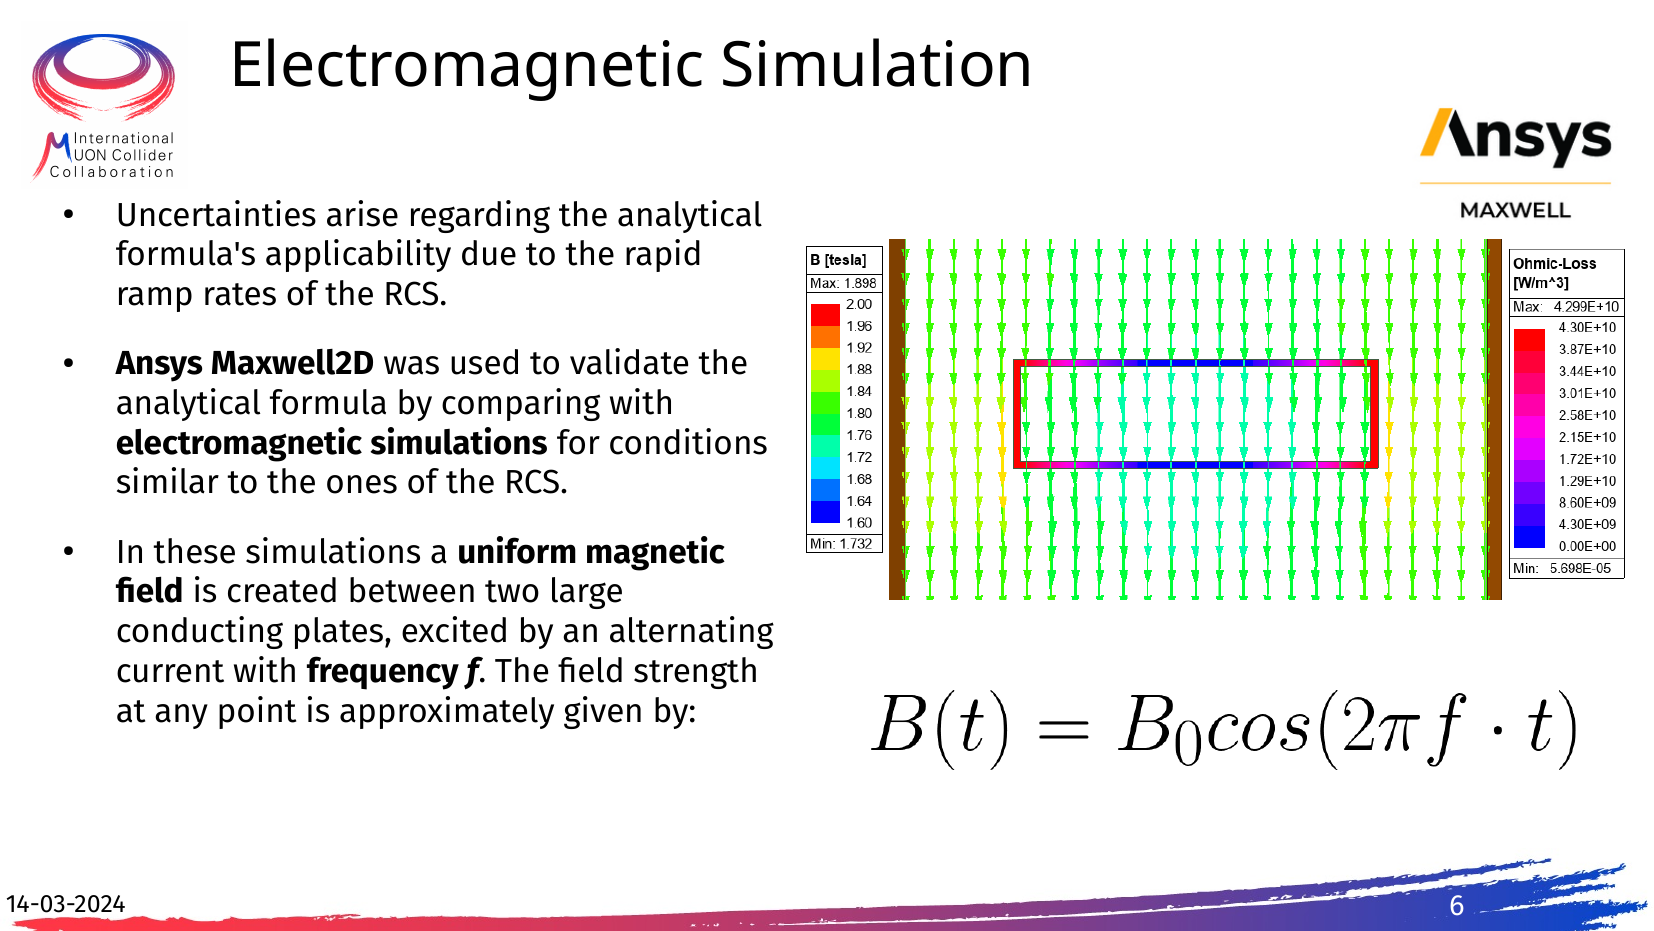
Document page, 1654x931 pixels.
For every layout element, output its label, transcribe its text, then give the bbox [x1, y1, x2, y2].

list Uncertainties arise regarding the analytical formula's applicability due to the rapid ramp rates of the RCS. Ansys Maxwell2D was used to validate the analytical formula by comparing with electromagnetic simulations for conditions similar to the ones of the RCS. In these simulations a uniform magnetic field is created between two large conducting plates, excited by an alternating current with frequency f. The field strength at any point is approximately given by: [45, 195, 790, 856]
title Electromagnetic Simulation [229, 19, 1576, 181]
picture [0, 848, 1654, 931]
picture [870, 689, 1576, 770]
picture [795, 239, 1642, 601]
picture [1412, 105, 1621, 225]
picture [21, 21, 188, 189]
